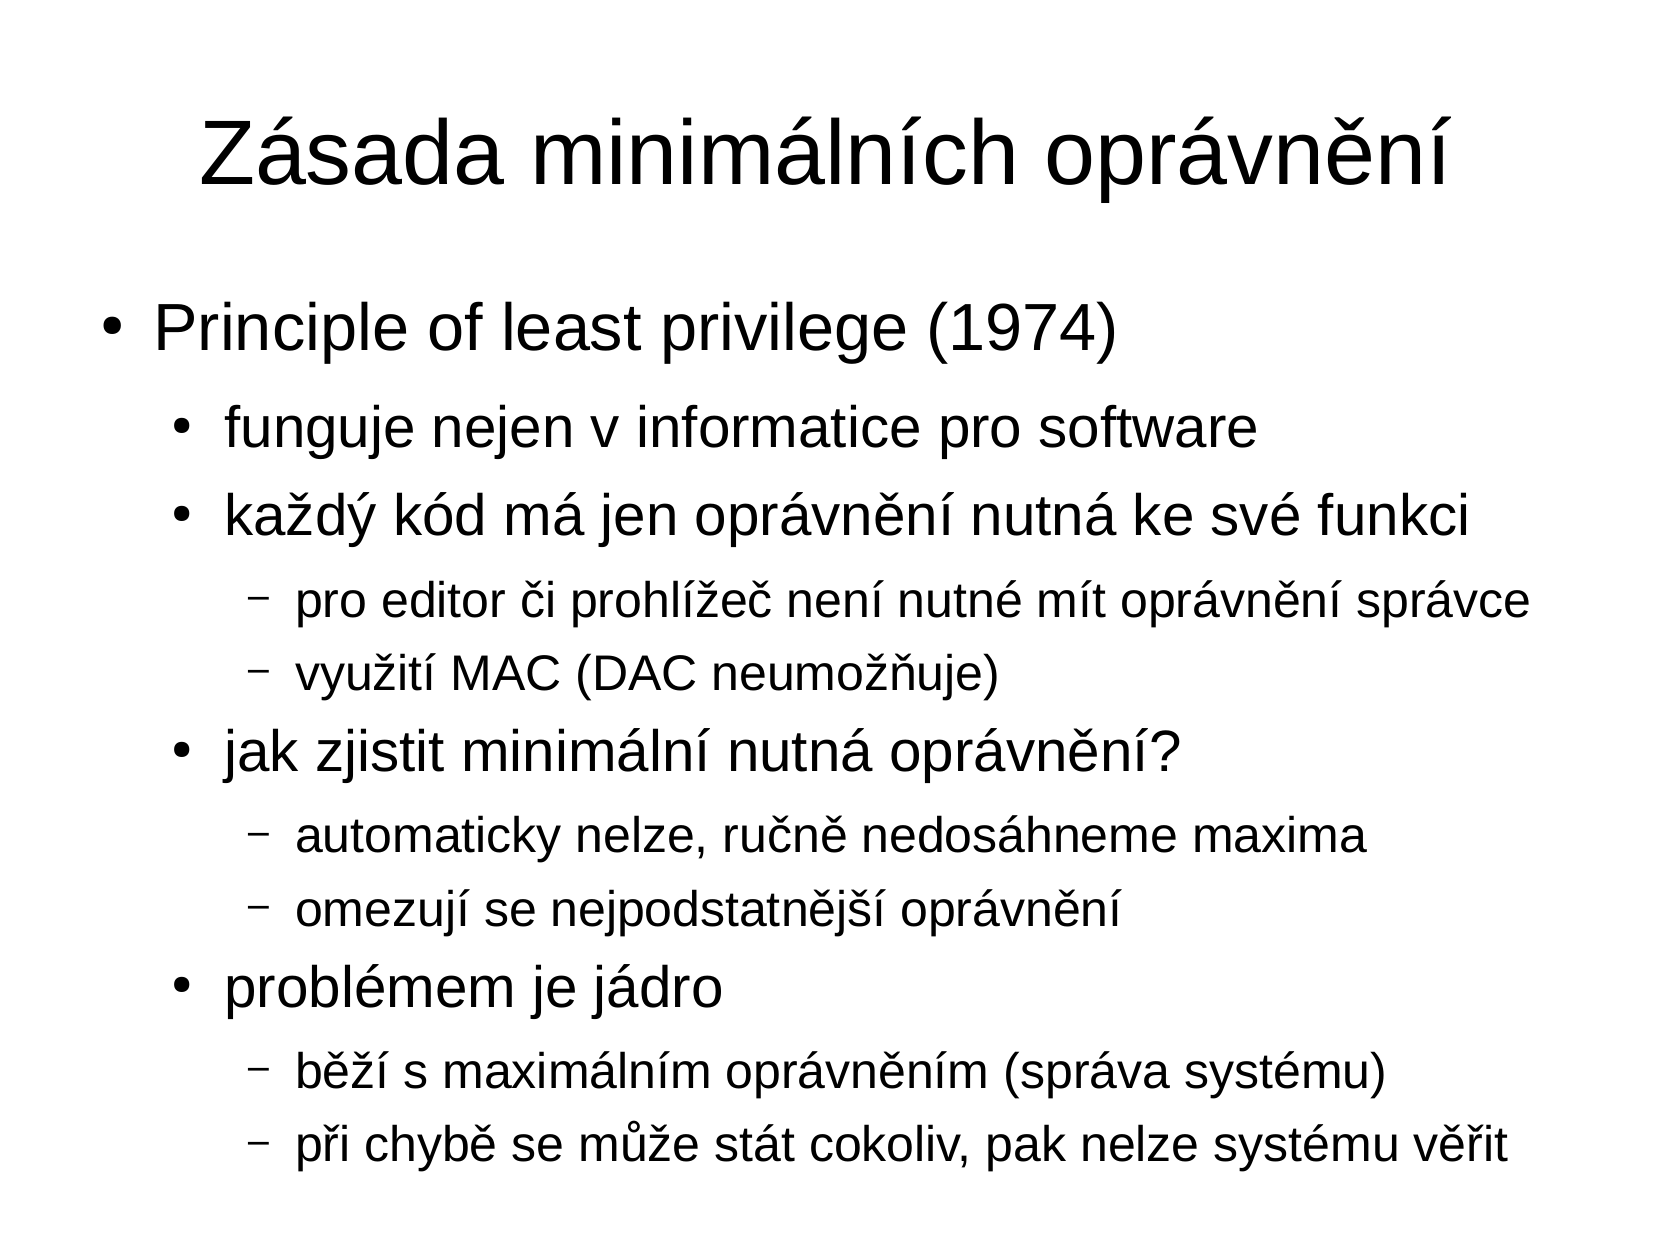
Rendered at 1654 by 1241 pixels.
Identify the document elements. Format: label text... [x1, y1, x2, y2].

title Zásada minimálních oprávnění [82, 56, 1571, 250]
list Principle of least privilege (1974) funguje nejen v informatice pro software každý kód má jen oprávnění nutná ke své funkci pro editor či prohlížeč není nutné mít oprávnění správce využití MAC (DAC neumožňuje) jak zjistit minimální nutná oprávnění? automaticky nelze, ručně nedosáhneme maxima omezují se nejpodstatnější oprávnění problémem je jádro běží s maximálním oprávněním (správa systému) při chybě se může stát cokoliv, pak nelze systému věřit [82, 290, 1571, 1173]
